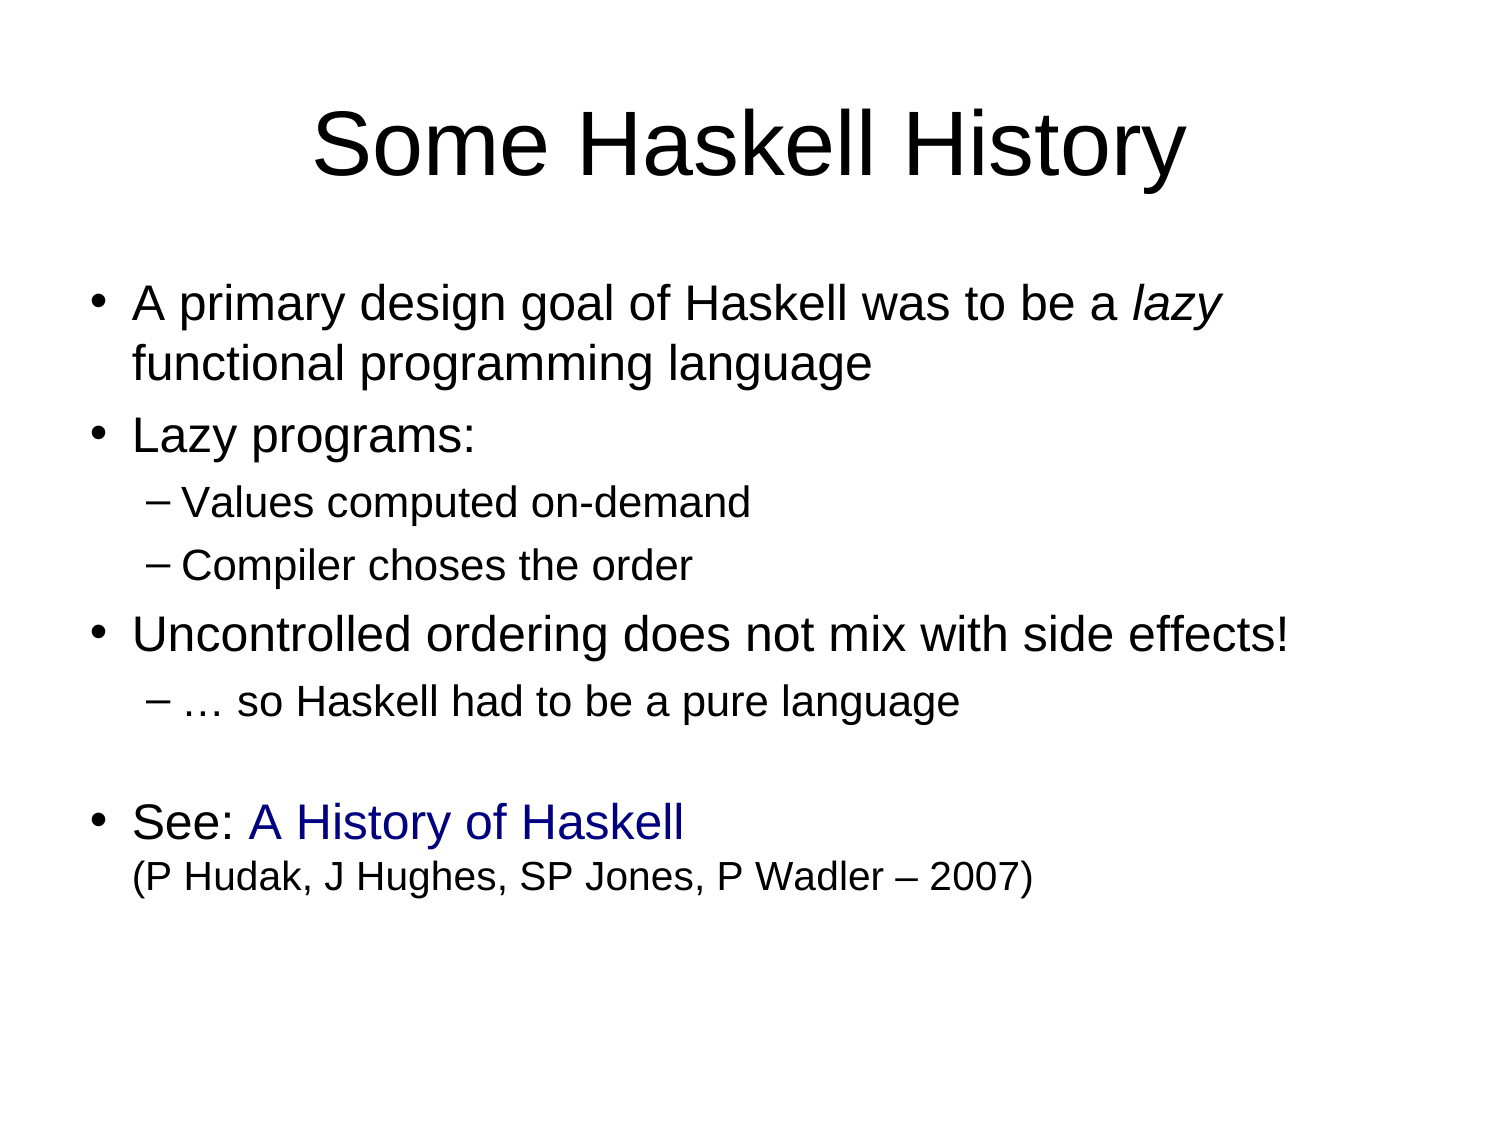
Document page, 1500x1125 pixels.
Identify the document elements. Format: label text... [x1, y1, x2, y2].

list A primary design goal of Haskell was to be a lazy functional programming language Lazy programs: Values computed on-demand Compiler choses the order Uncontrolled ordering does not mix with side effects! … so Haskell had to be a pure language See: A History of Haskell (P Hudak, J Hughes, SP Jones, P Wadler – 2007) [75, 262, 1426, 915]
title Some Haskell History [75, 45, 1426, 233]
